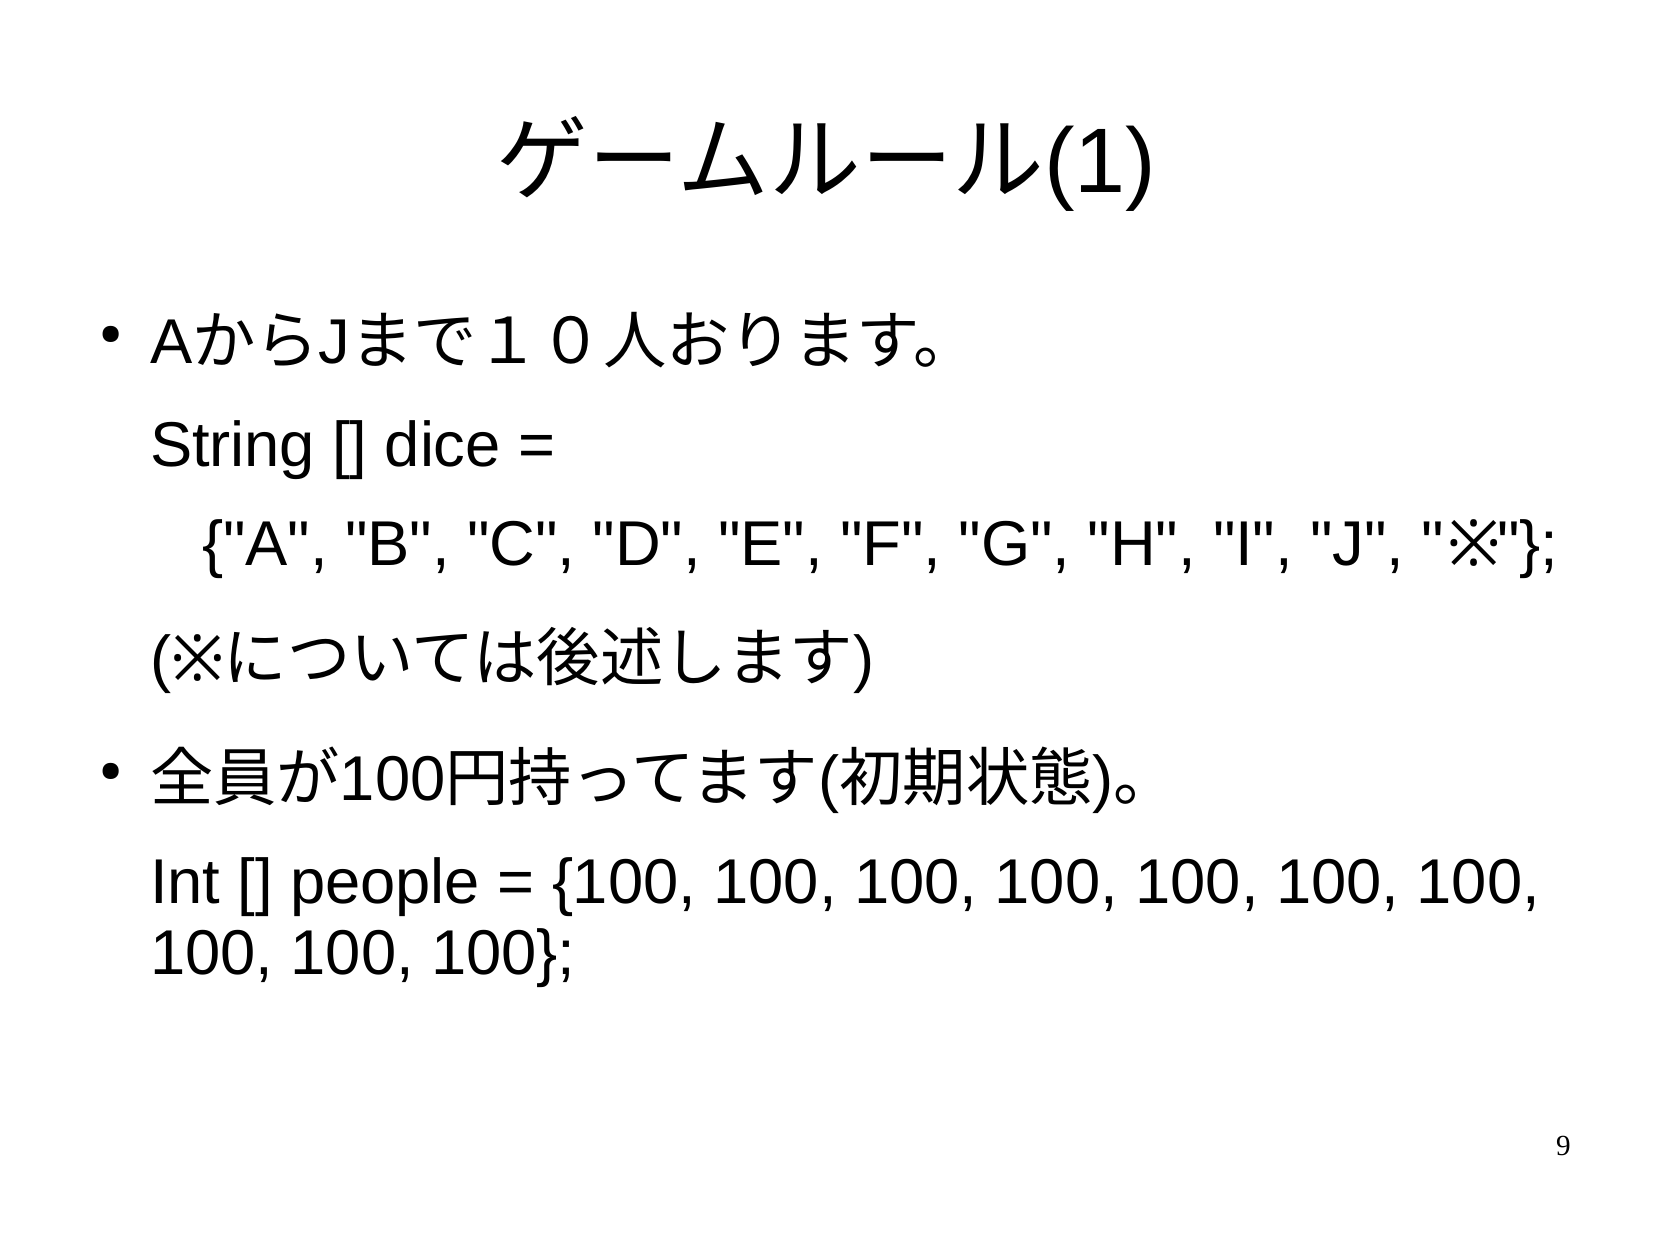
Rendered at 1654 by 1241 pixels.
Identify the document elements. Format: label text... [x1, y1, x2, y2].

list AからJまで１０人おります。 String [] dice = {"A", "B", "C", "D", "E", "F", "G", "H", "I", "J", "※"}; (※については後述します) 全員が100円持ってます(初期状態)。 Int [] people = {100, 100, 100, 100, 100, 100, 100, 100, 100, 100}; [82, 290, 1571, 1010]
title ゲームルール(1) [82, 49, 1571, 257]
